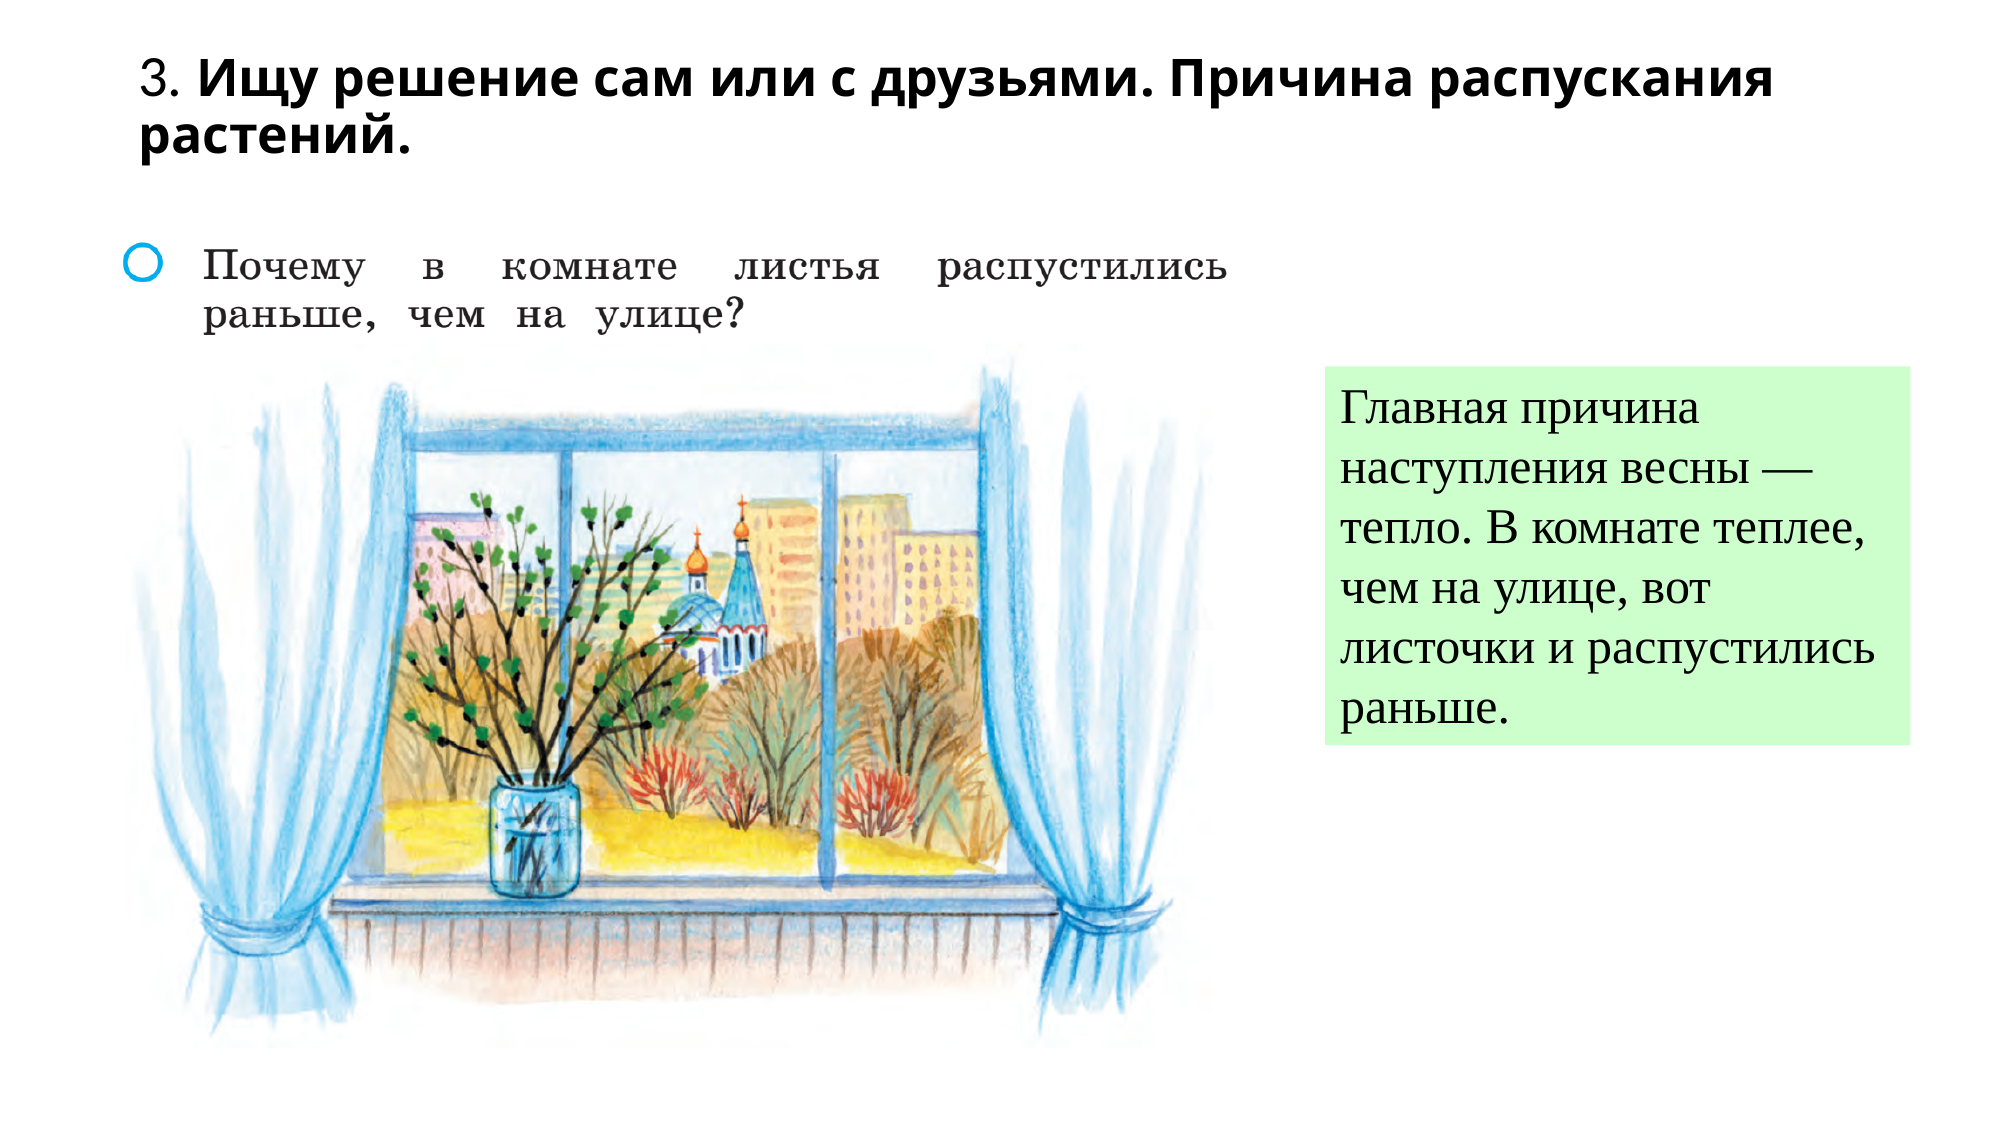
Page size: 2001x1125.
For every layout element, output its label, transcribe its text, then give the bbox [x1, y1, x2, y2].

text_box Главная причина наступления весны — тепло. В комнате теплее, чем на улице, вот листочки и распустились раньше. [1325, 366, 1911, 746]
picture [89, 213, 1253, 1049]
title 3. Ищу решение сам или с друзьями. Причина распускания растений. [123, 38, 1849, 173]
